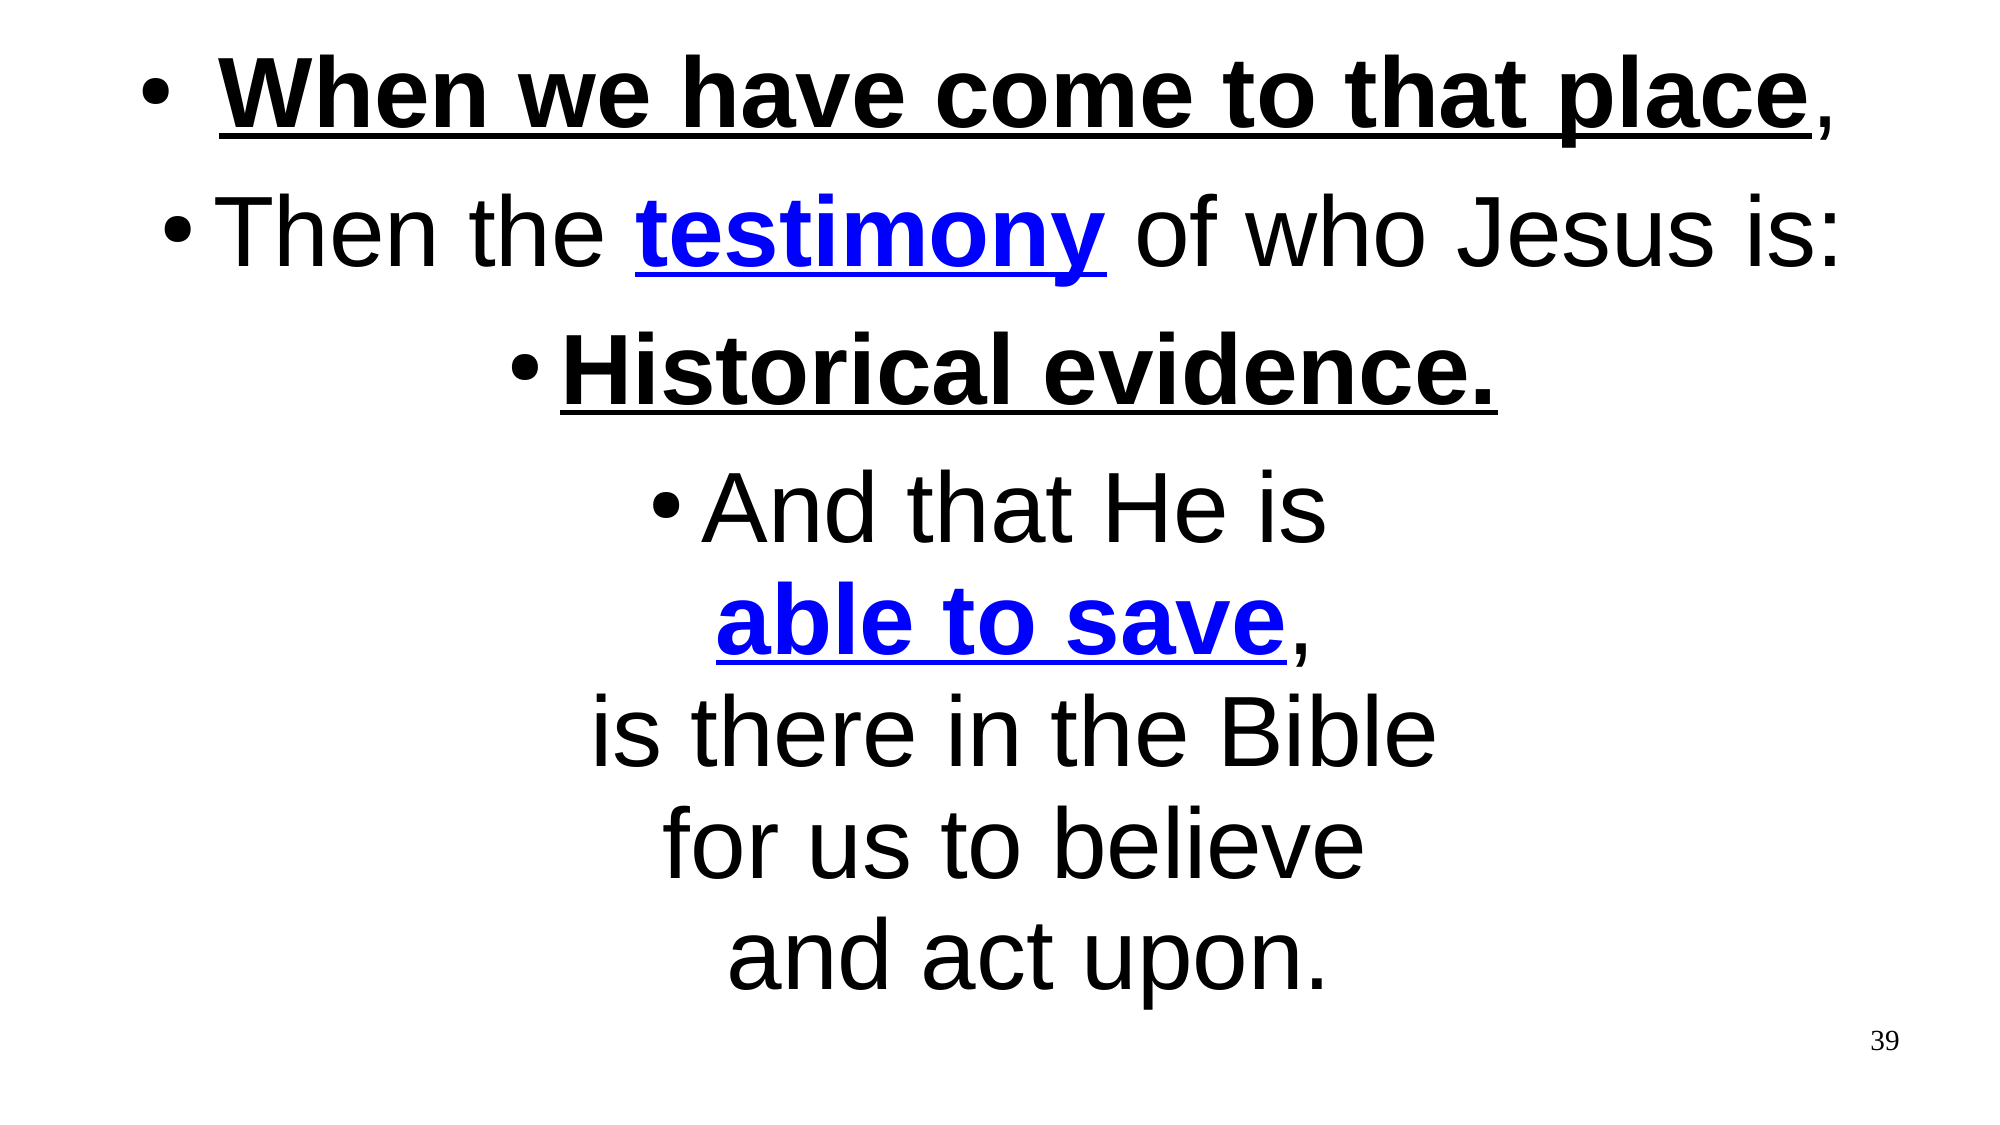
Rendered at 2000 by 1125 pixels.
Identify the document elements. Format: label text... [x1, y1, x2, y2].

list When we have come to that place, Then the testimony of who Jesus is: Historical evidence. And that He is able to save, is there in the Bible for us to believe and act upon. [37, 37, 1951, 1088]
